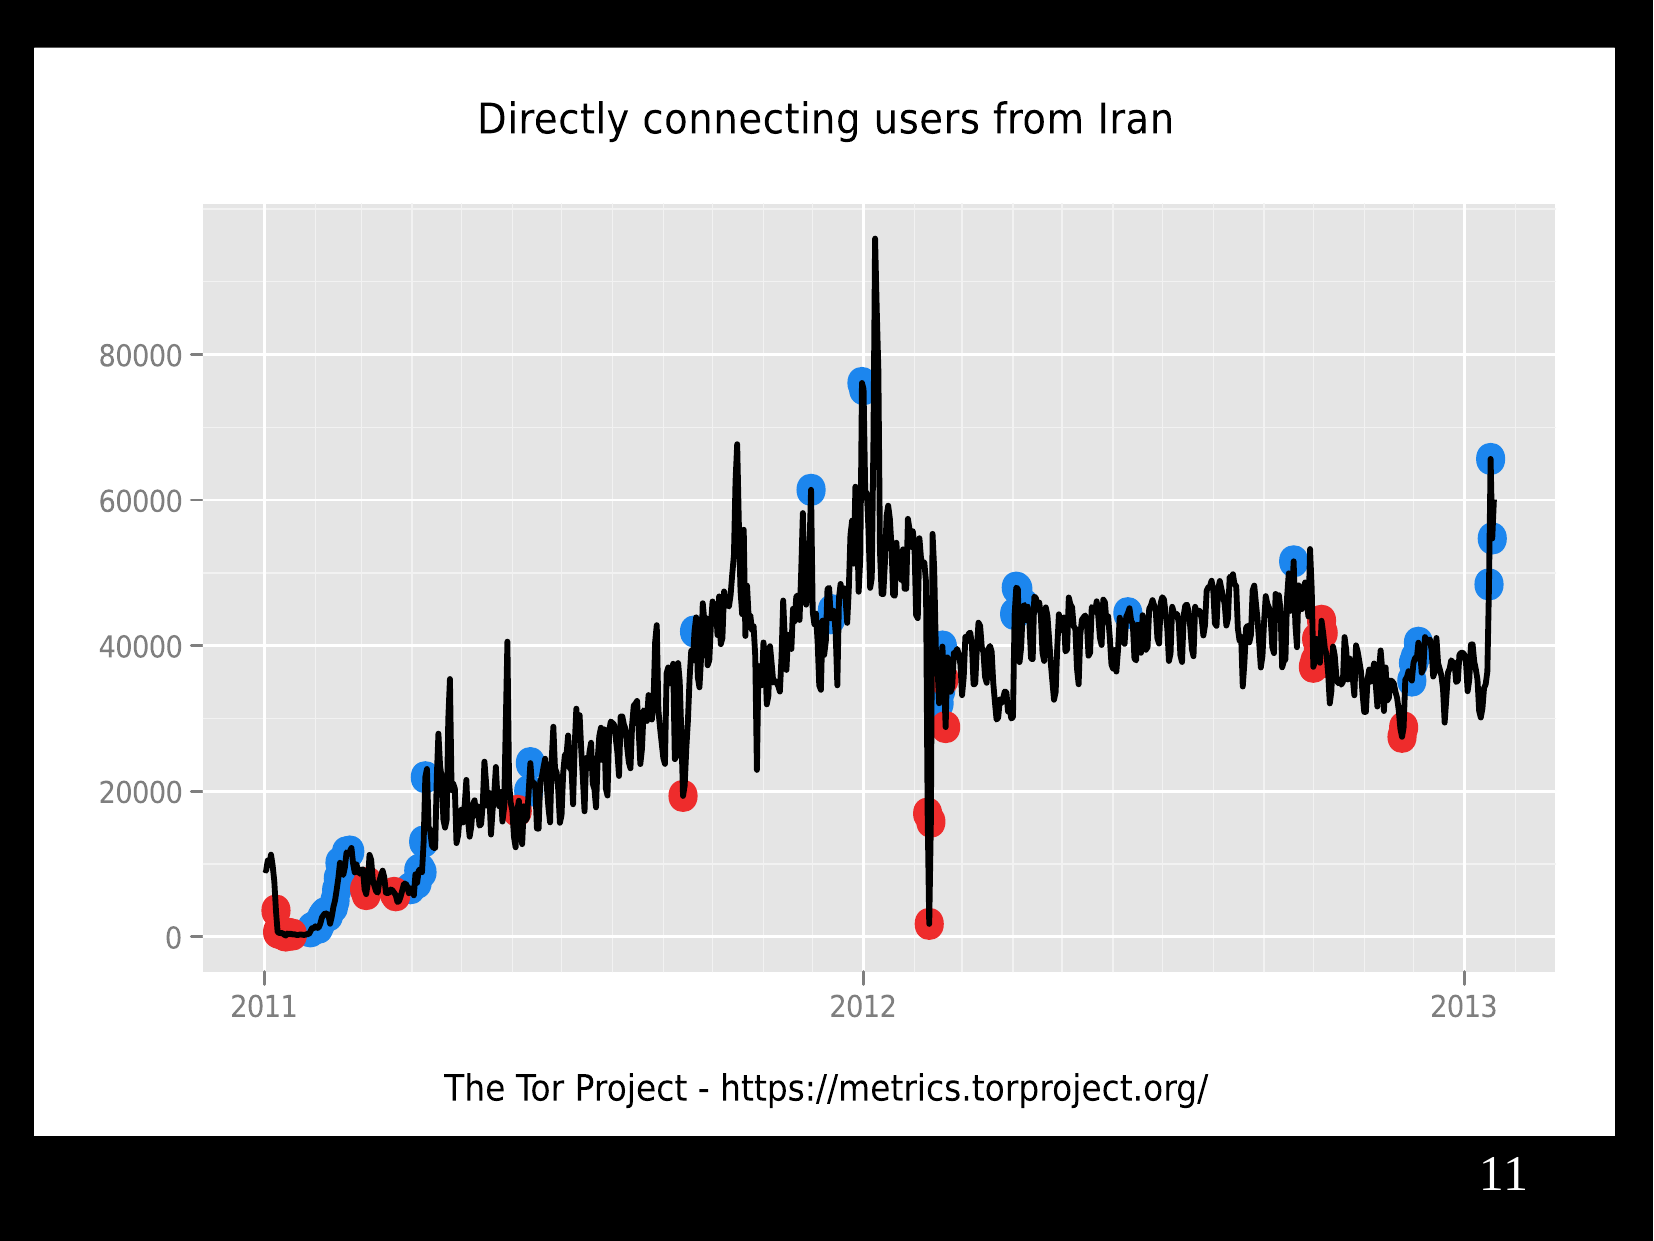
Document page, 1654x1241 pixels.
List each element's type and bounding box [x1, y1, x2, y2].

picture [33, 46, 1616, 1137]
